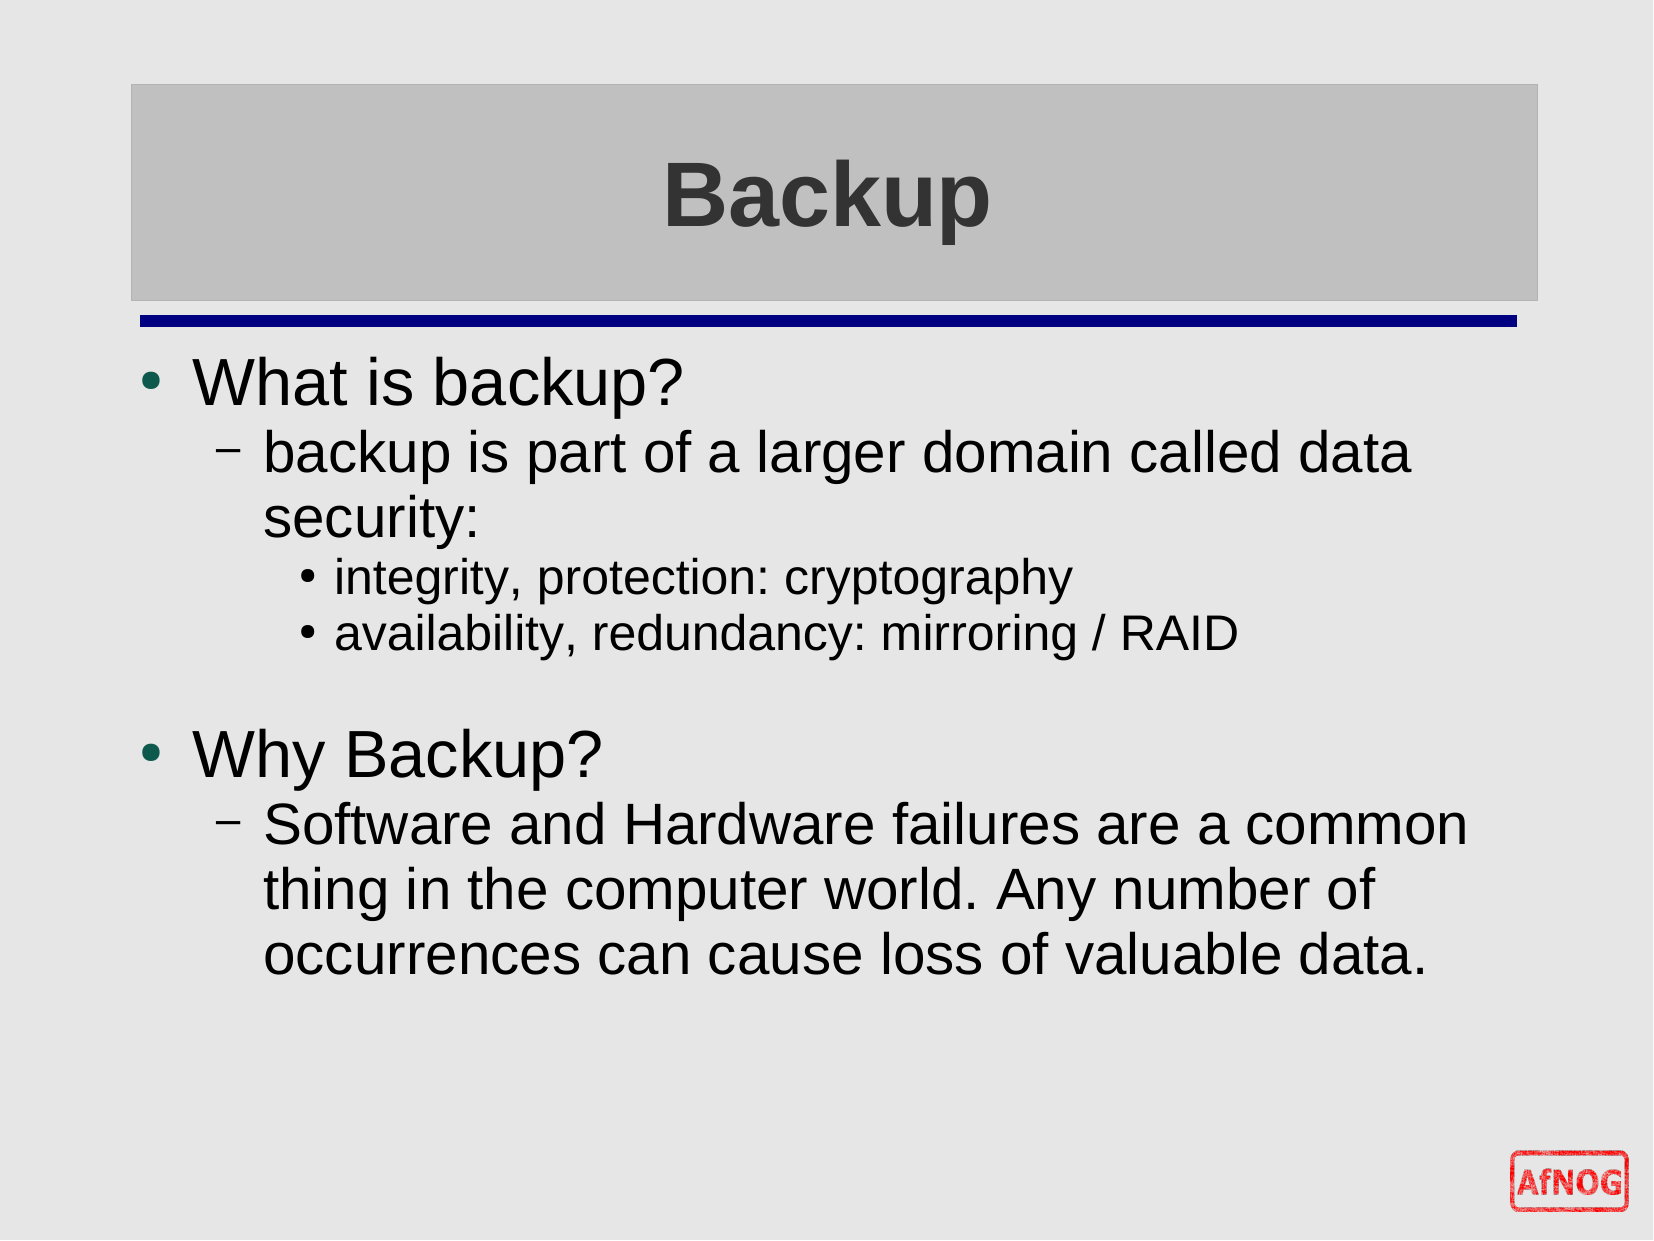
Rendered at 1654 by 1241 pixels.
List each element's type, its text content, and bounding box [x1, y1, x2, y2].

list What is backup? backup is part of a larger domain called data security: integrity, protection: cryptography availability, redundancy: mirroring / RAID Why Backup? Software and Hardware failures are a common thing in the computer world. Any number of occurrences can cause loss of valuable data. [121, 344, 1534, 1127]
picture [1510, 1150, 1629, 1212]
title Backup [121, 91, 1534, 299]
